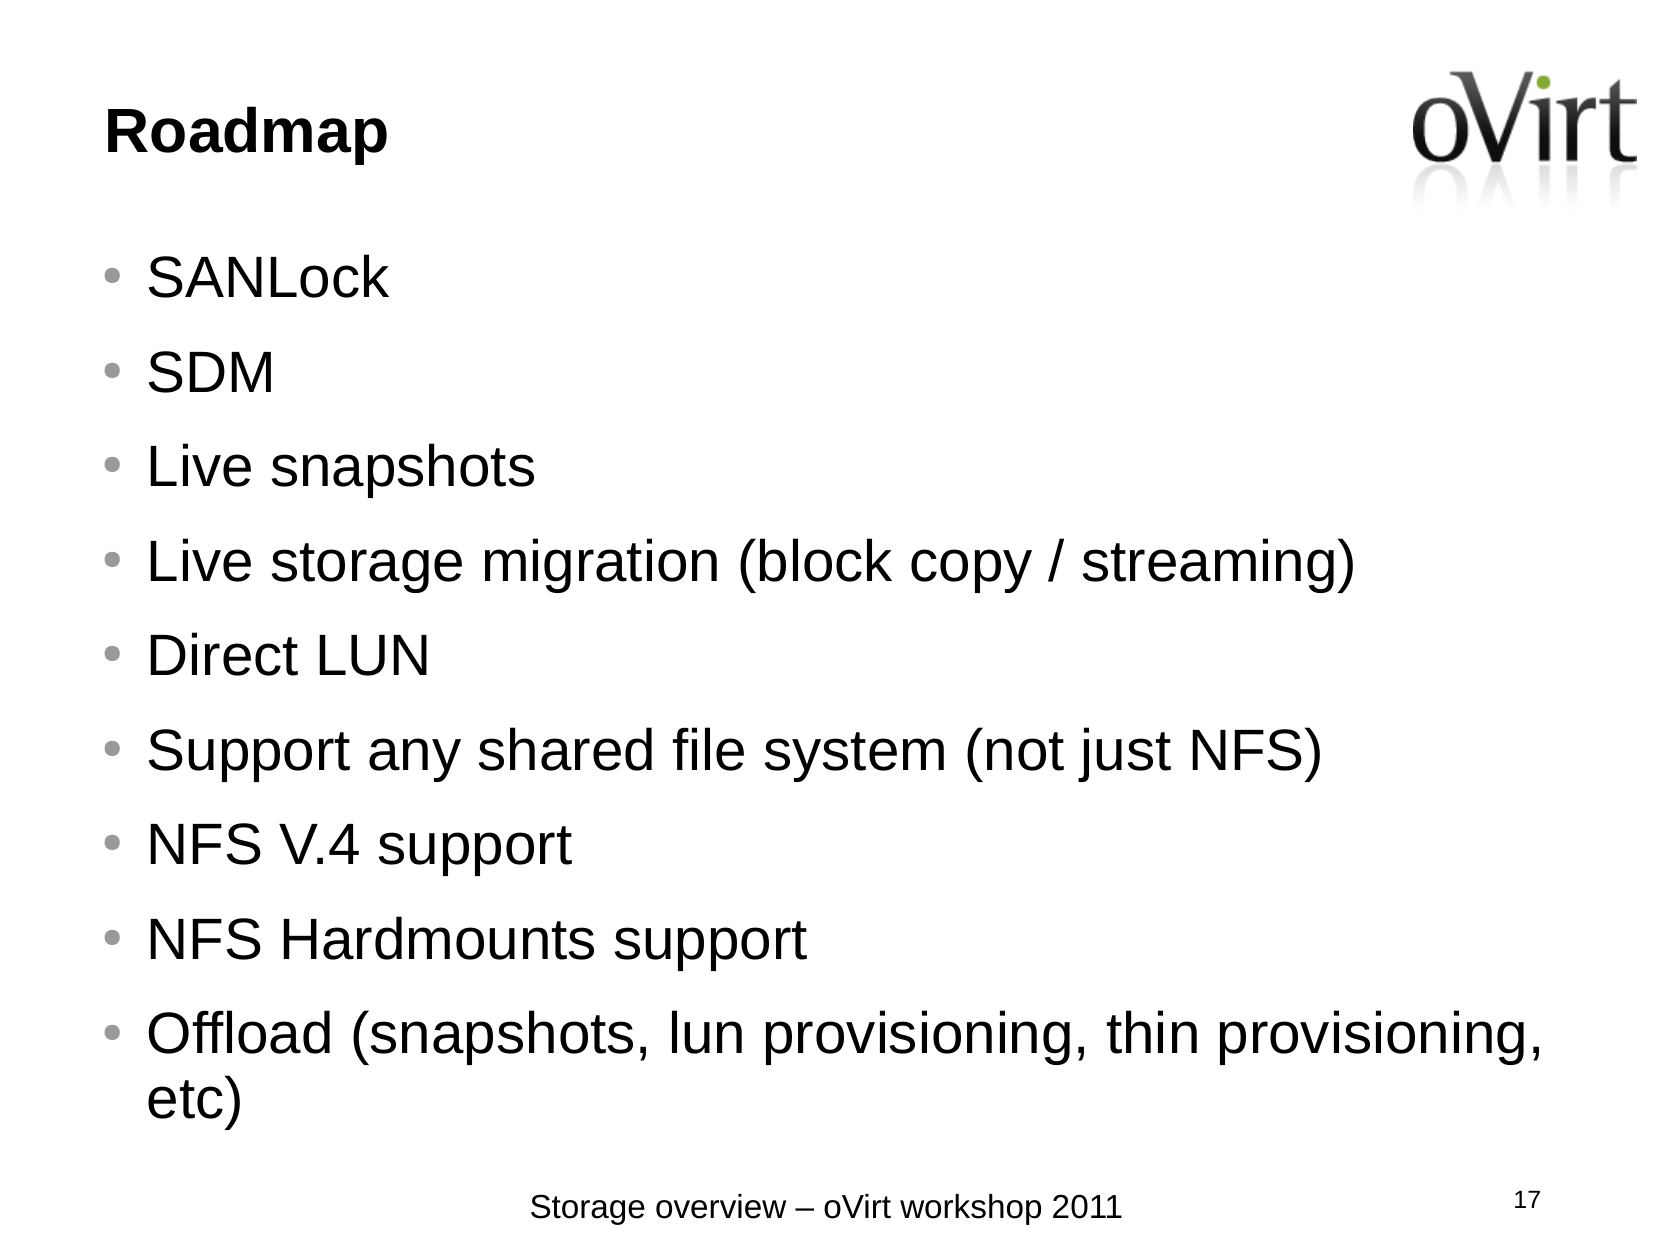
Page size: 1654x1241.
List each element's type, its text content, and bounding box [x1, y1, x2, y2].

picture [1413, 63, 1637, 212]
list SANLock SDM Live snapshots Live storage migration (block copy / streaming) Direct LUN Support any shared file system (not just NFS) NFS V.4 support NFS Hardmounts support Offload (snapshots, lun provisioning, thin provisioning, etc) [86, 244, 1576, 1132]
title Roadmap [82, 45, 1303, 218]
